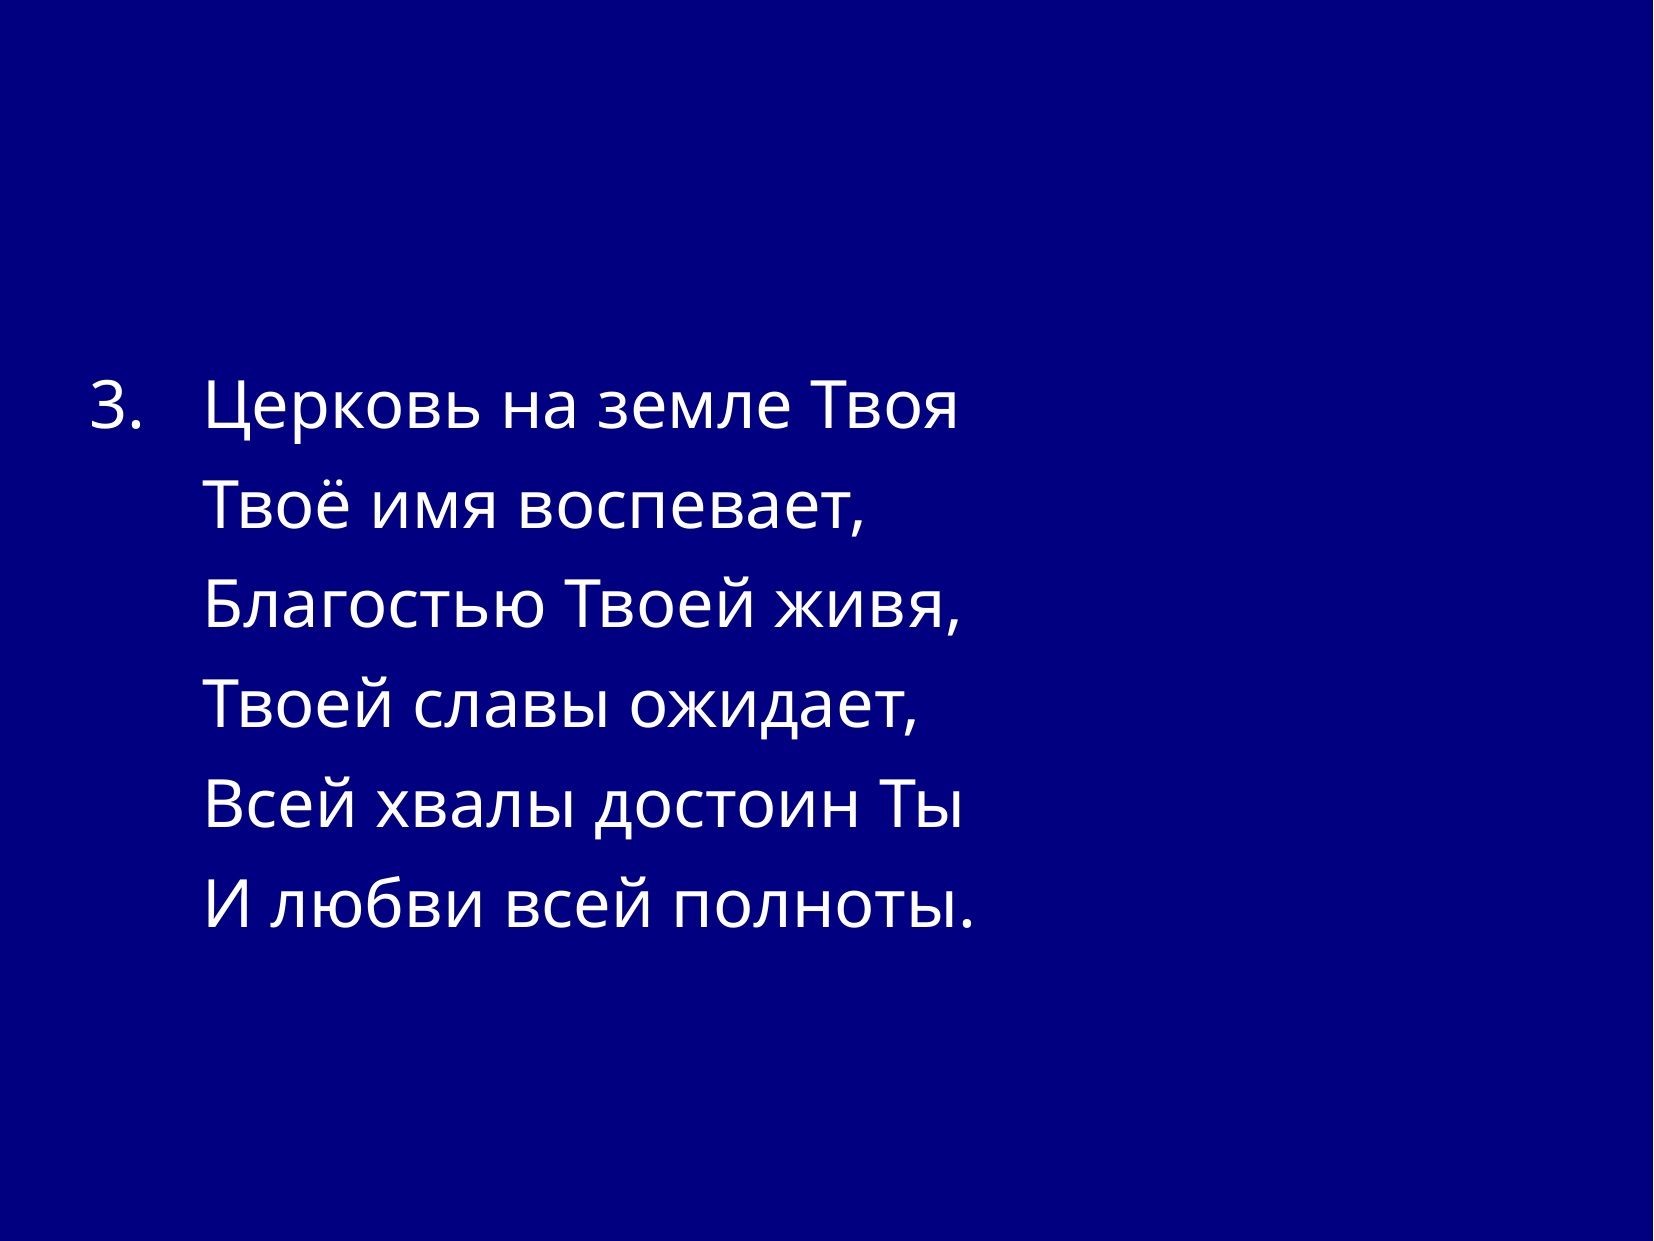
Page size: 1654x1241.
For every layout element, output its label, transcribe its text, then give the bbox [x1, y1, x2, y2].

text_box 3. Церковь на земле Твоя Твоё имя воспевает, Благостью Твоей живя, Твоей славы ожидает, Всей хвалы достоин Ты И любви всей полноты. [75, 150, 1576, 1163]
